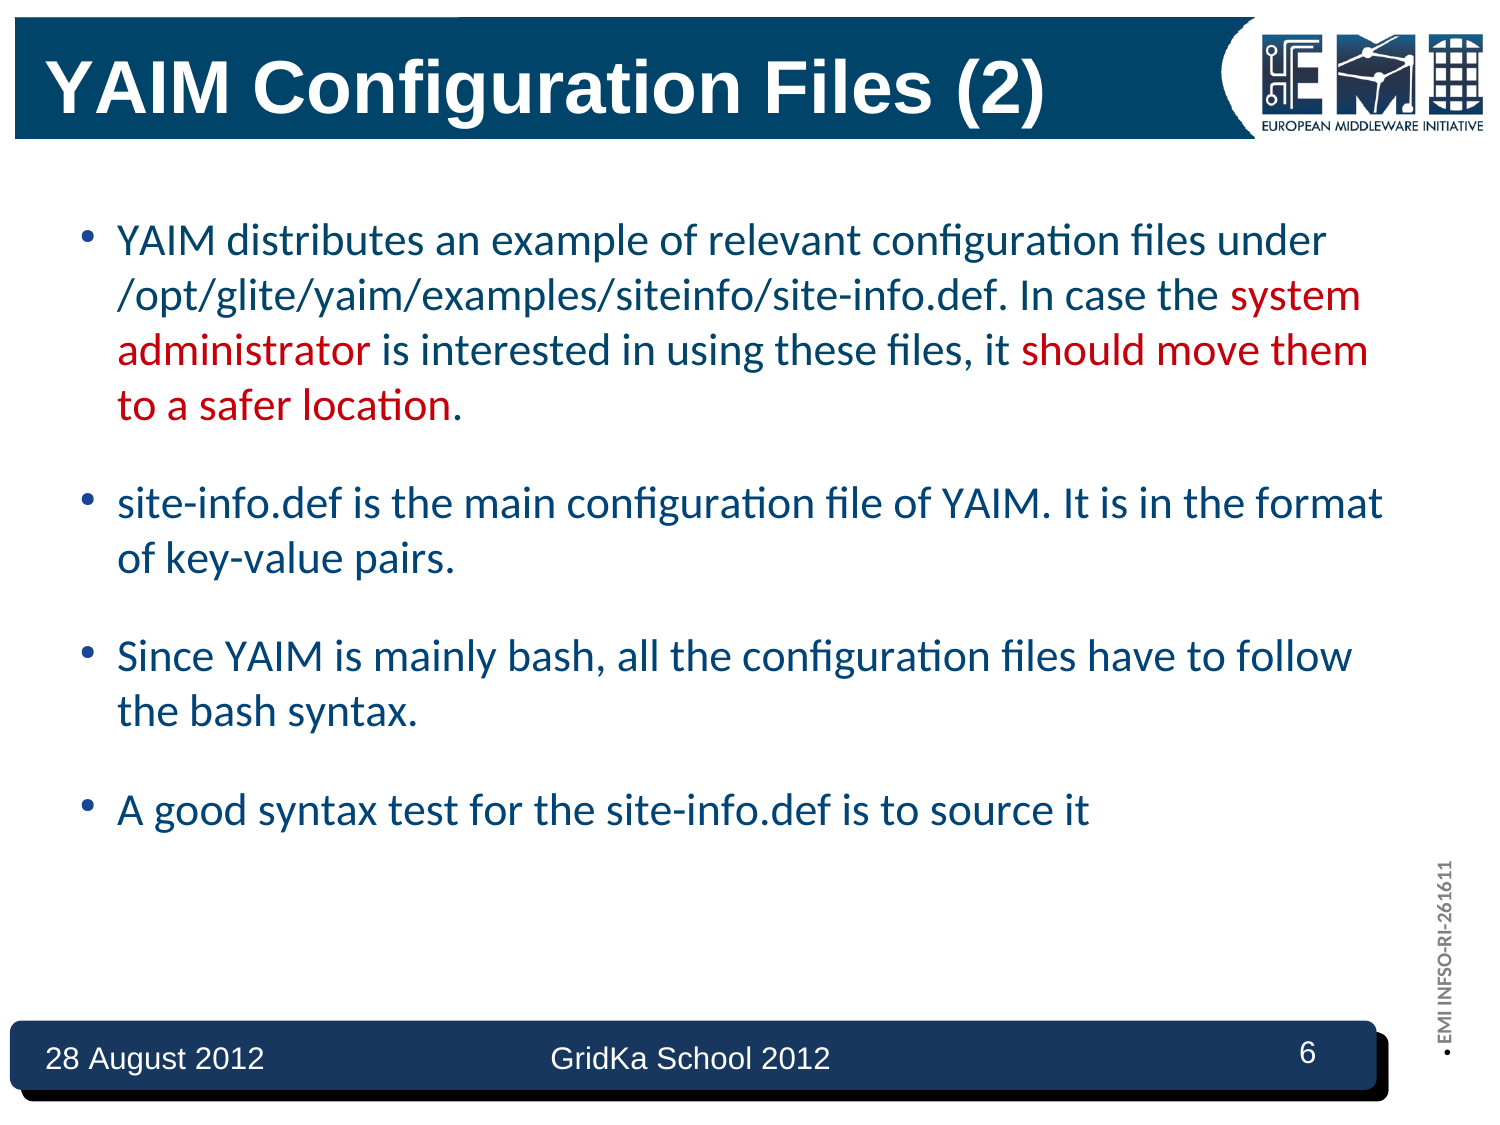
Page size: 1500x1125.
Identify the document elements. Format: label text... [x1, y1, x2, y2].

picture [1262, 34, 1483, 131]
text_box YAIM distributes an example of relevant configuration files under /opt/glite/yaim/examples/siteinfo/site-info.def. In case the system administrator is interested in using these files, it should move them to a safer location. site-info.def is the main configuration file of YAIM. It is in the format of key-value pairs. Since YAIM is mainly bash, all the configuration files have to follow the bash syntax. A good syntax test for the site-info.def is to source it [64, 202, 1412, 1077]
picture [14, 17, 25, 139]
text_box YAIM Configuration Files (2) [29, 31, 1077, 122]
picture [28, 17, 1255, 139]
